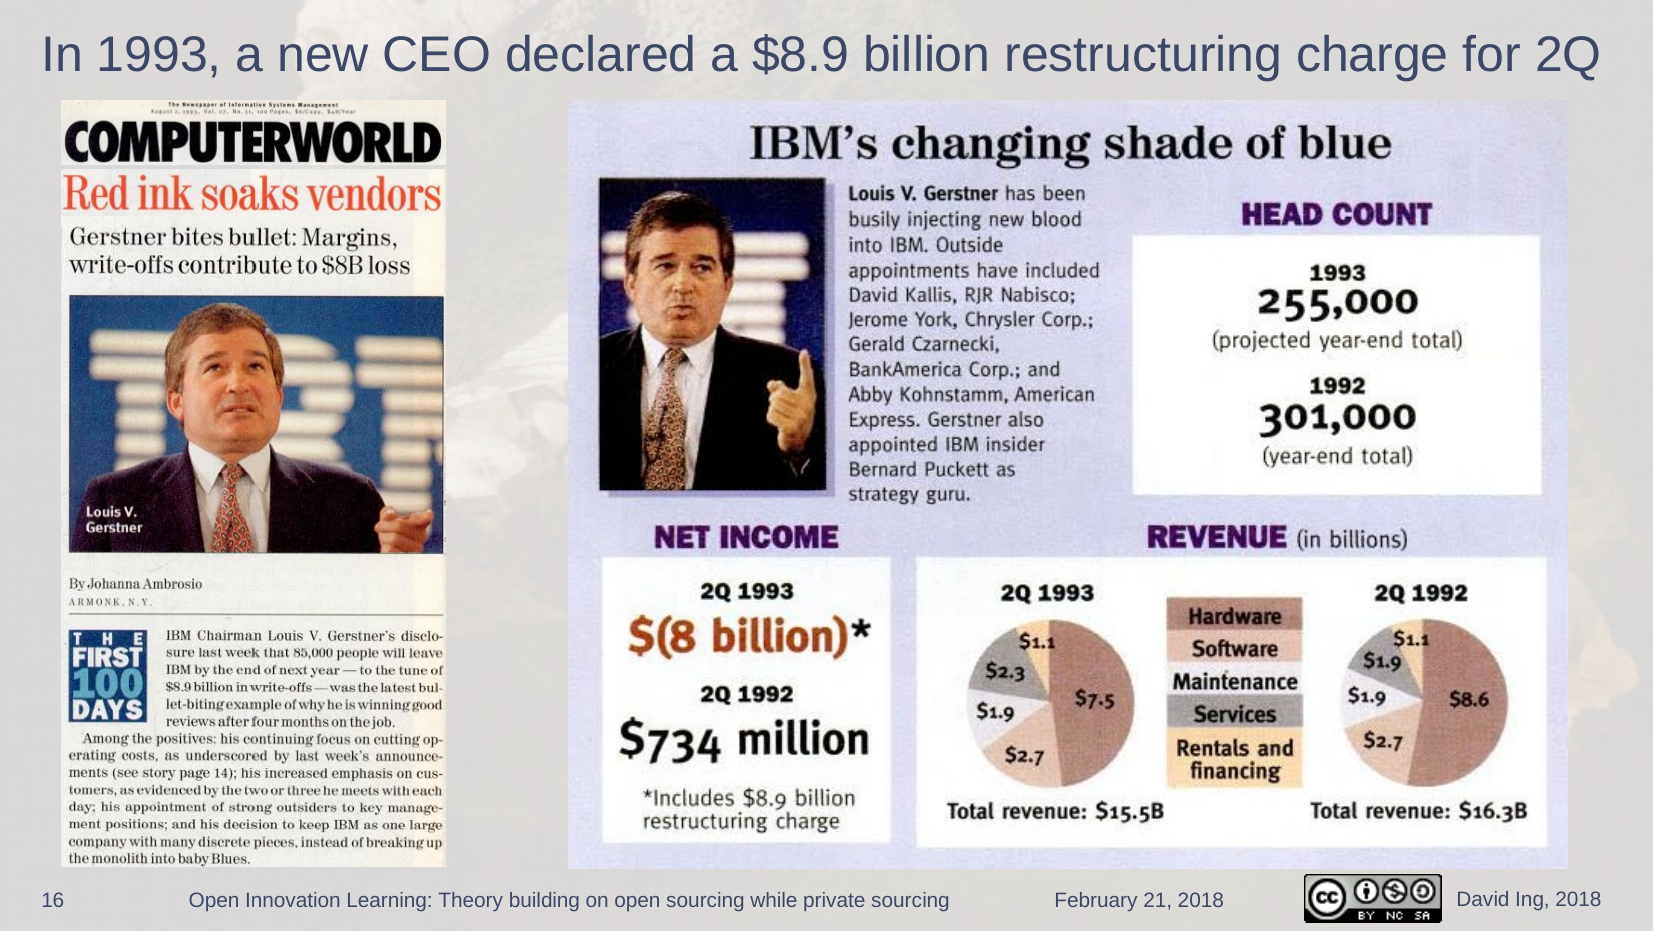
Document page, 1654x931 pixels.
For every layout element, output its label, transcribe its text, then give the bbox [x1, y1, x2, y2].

picture [61, 100, 446, 165]
title In 1993, a new CEO declared a $8.9 billion restructuring charge for 2Q [41, 30, 1613, 126]
picture [568, 100, 1568, 869]
picture [1304, 874, 1442, 923]
table_cell 4. [0, 0, 1653, 931]
picture [61, 169, 446, 867]
